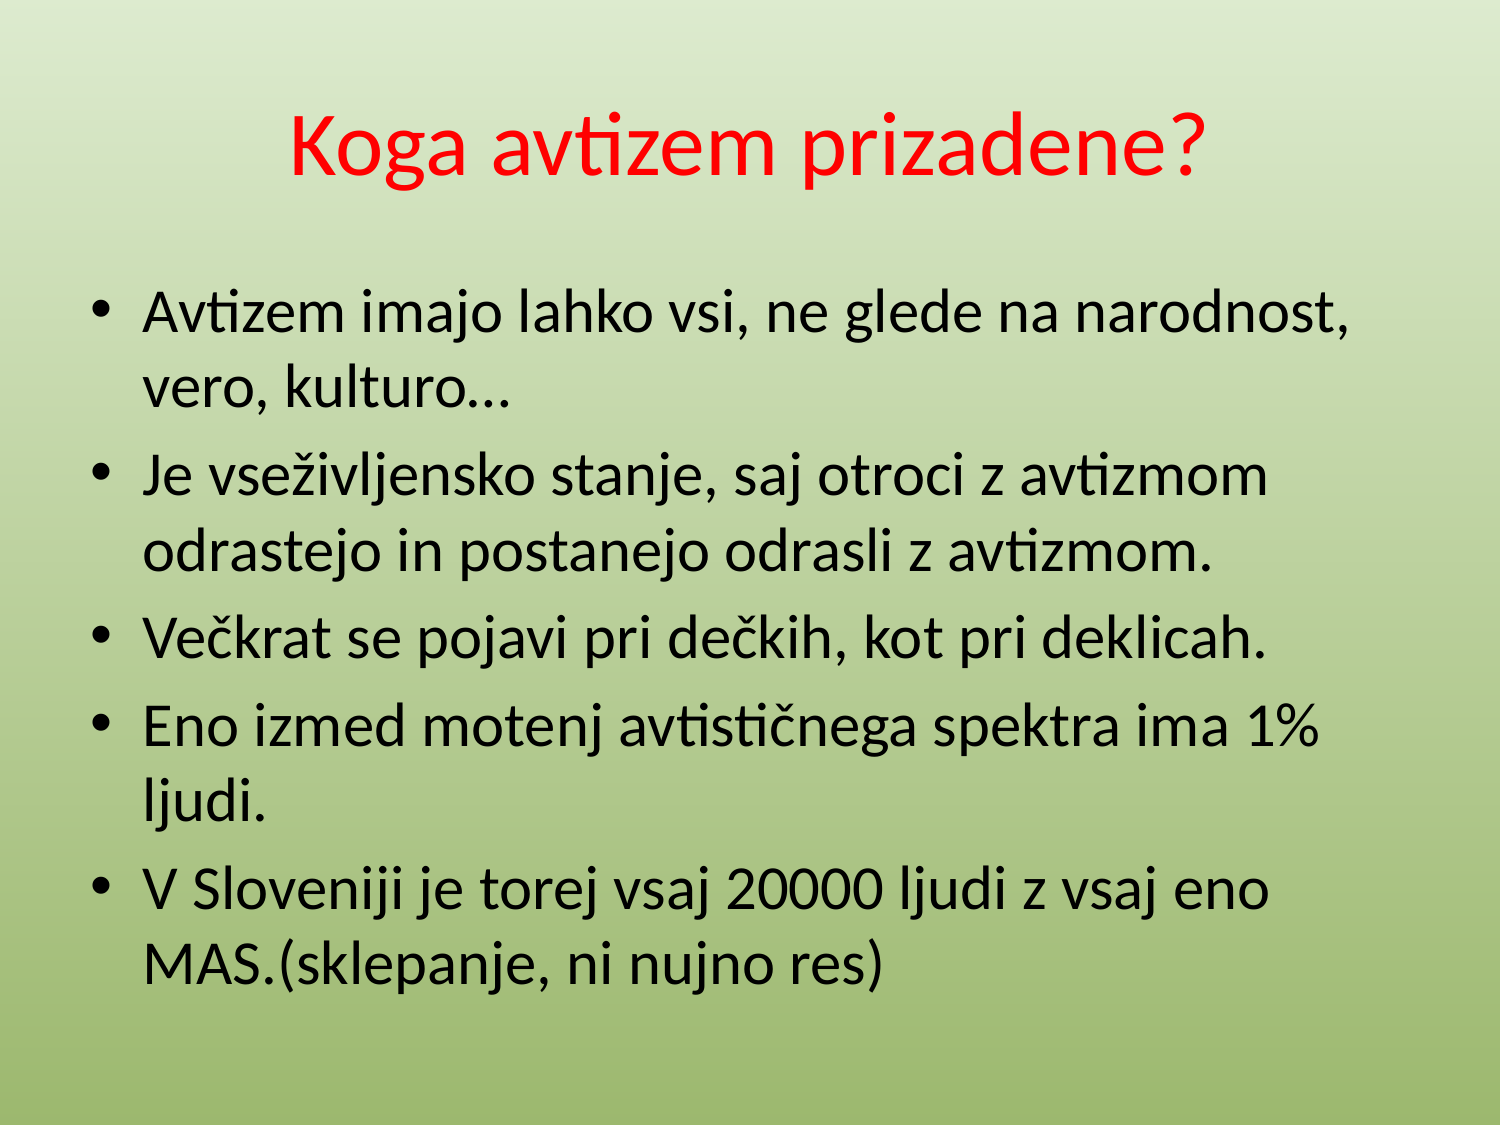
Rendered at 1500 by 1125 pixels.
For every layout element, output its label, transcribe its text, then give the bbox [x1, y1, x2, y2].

title Koga avtizem prizadene? [75, 45, 1425, 233]
list Avtizem imajo lahko vsi, ne glede na narodnost, vero, kulturo… Je vseživljensko stanje, saj otroci z avtizmom odrastejo in postanejo odrasli z avtizmom. Večkrat se pojavi pri dečkih, kot pri deklicah. Eno izmed motenj avtističnega spektra ima 1% ljudi. V Sloveniji je torej vsaj 20000 ljudi z vsaj eno MAS.(sklepanje, ni nujno res) [75, 262, 1425, 1005]
